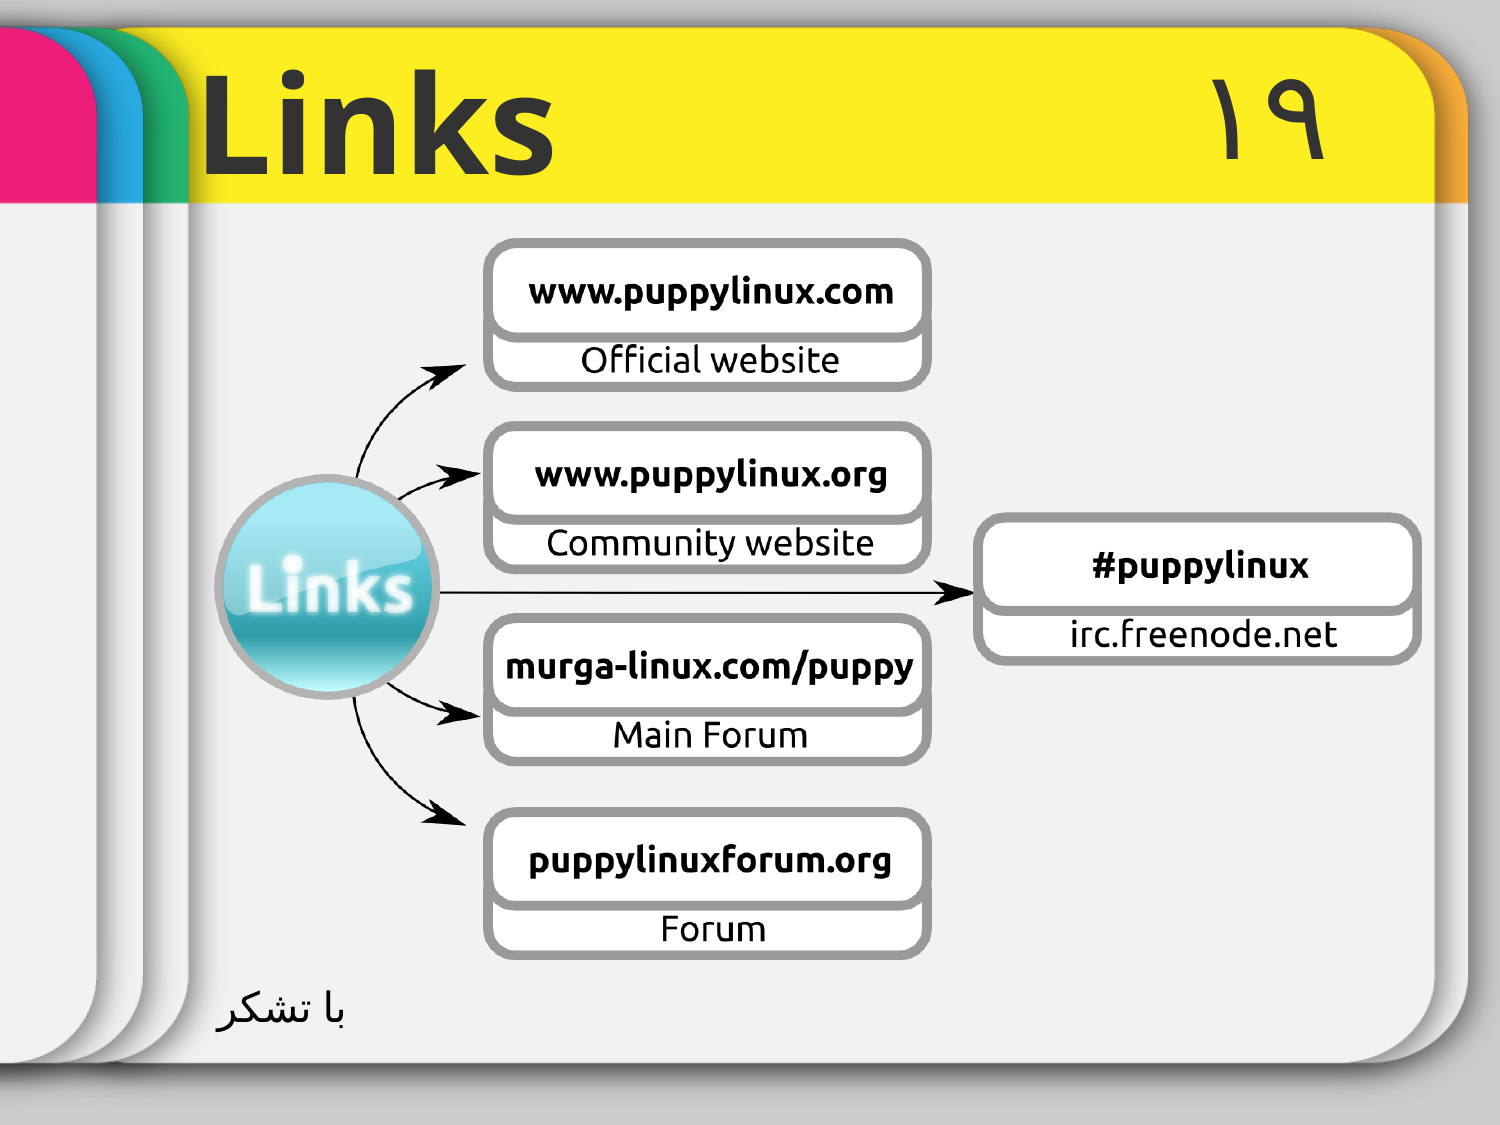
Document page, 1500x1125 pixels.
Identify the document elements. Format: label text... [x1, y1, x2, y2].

text_box ۱۹ [1174, 27, 1351, 193]
picture [0, 0, 1500, 1125]
text_box Links [180, 29, 991, 210]
text_box با تشکر [202, 973, 343, 1039]
